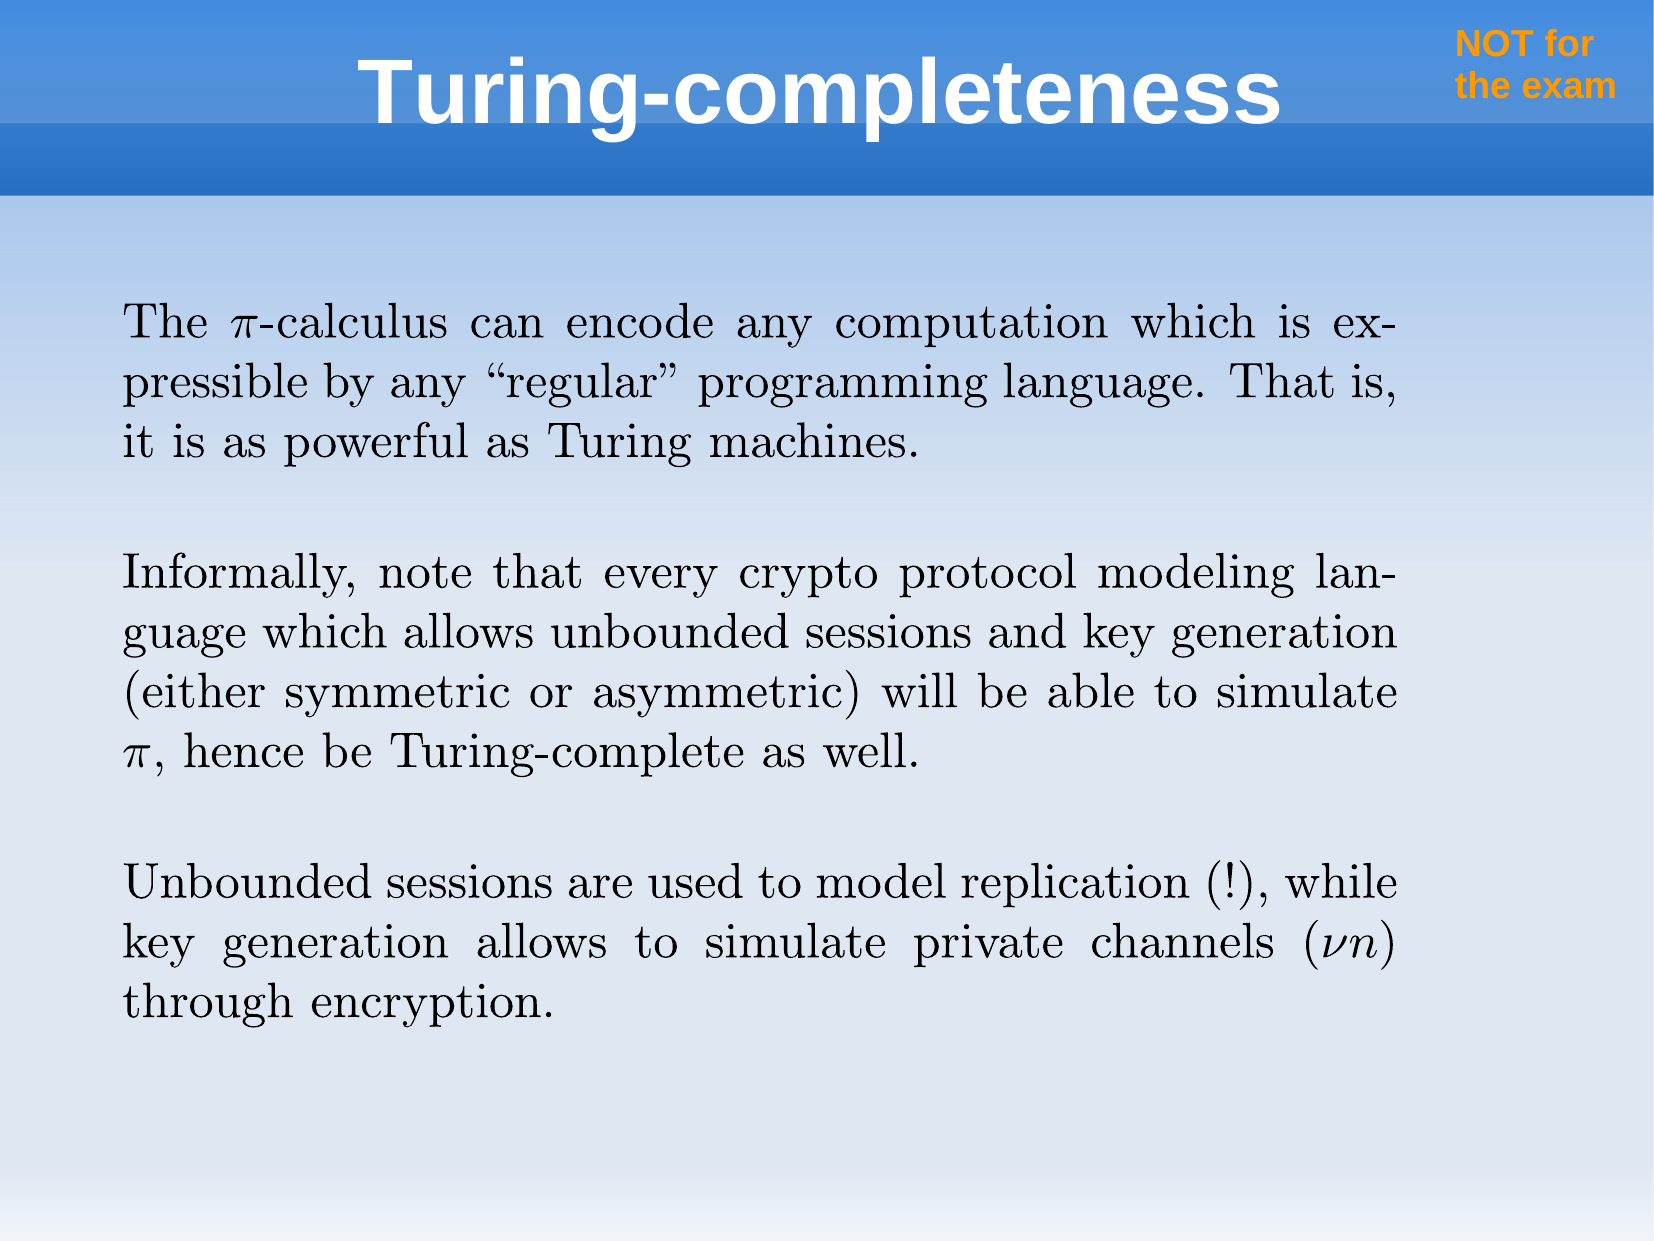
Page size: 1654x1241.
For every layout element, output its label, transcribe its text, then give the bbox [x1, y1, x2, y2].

picture [0, 0, 1654, 1241]
text_box NOT for the exam [1440, 15, 1632, 114]
text_box [122, 302, 1398, 1028]
title Turing-completeness [76, 0, 1565, 188]
